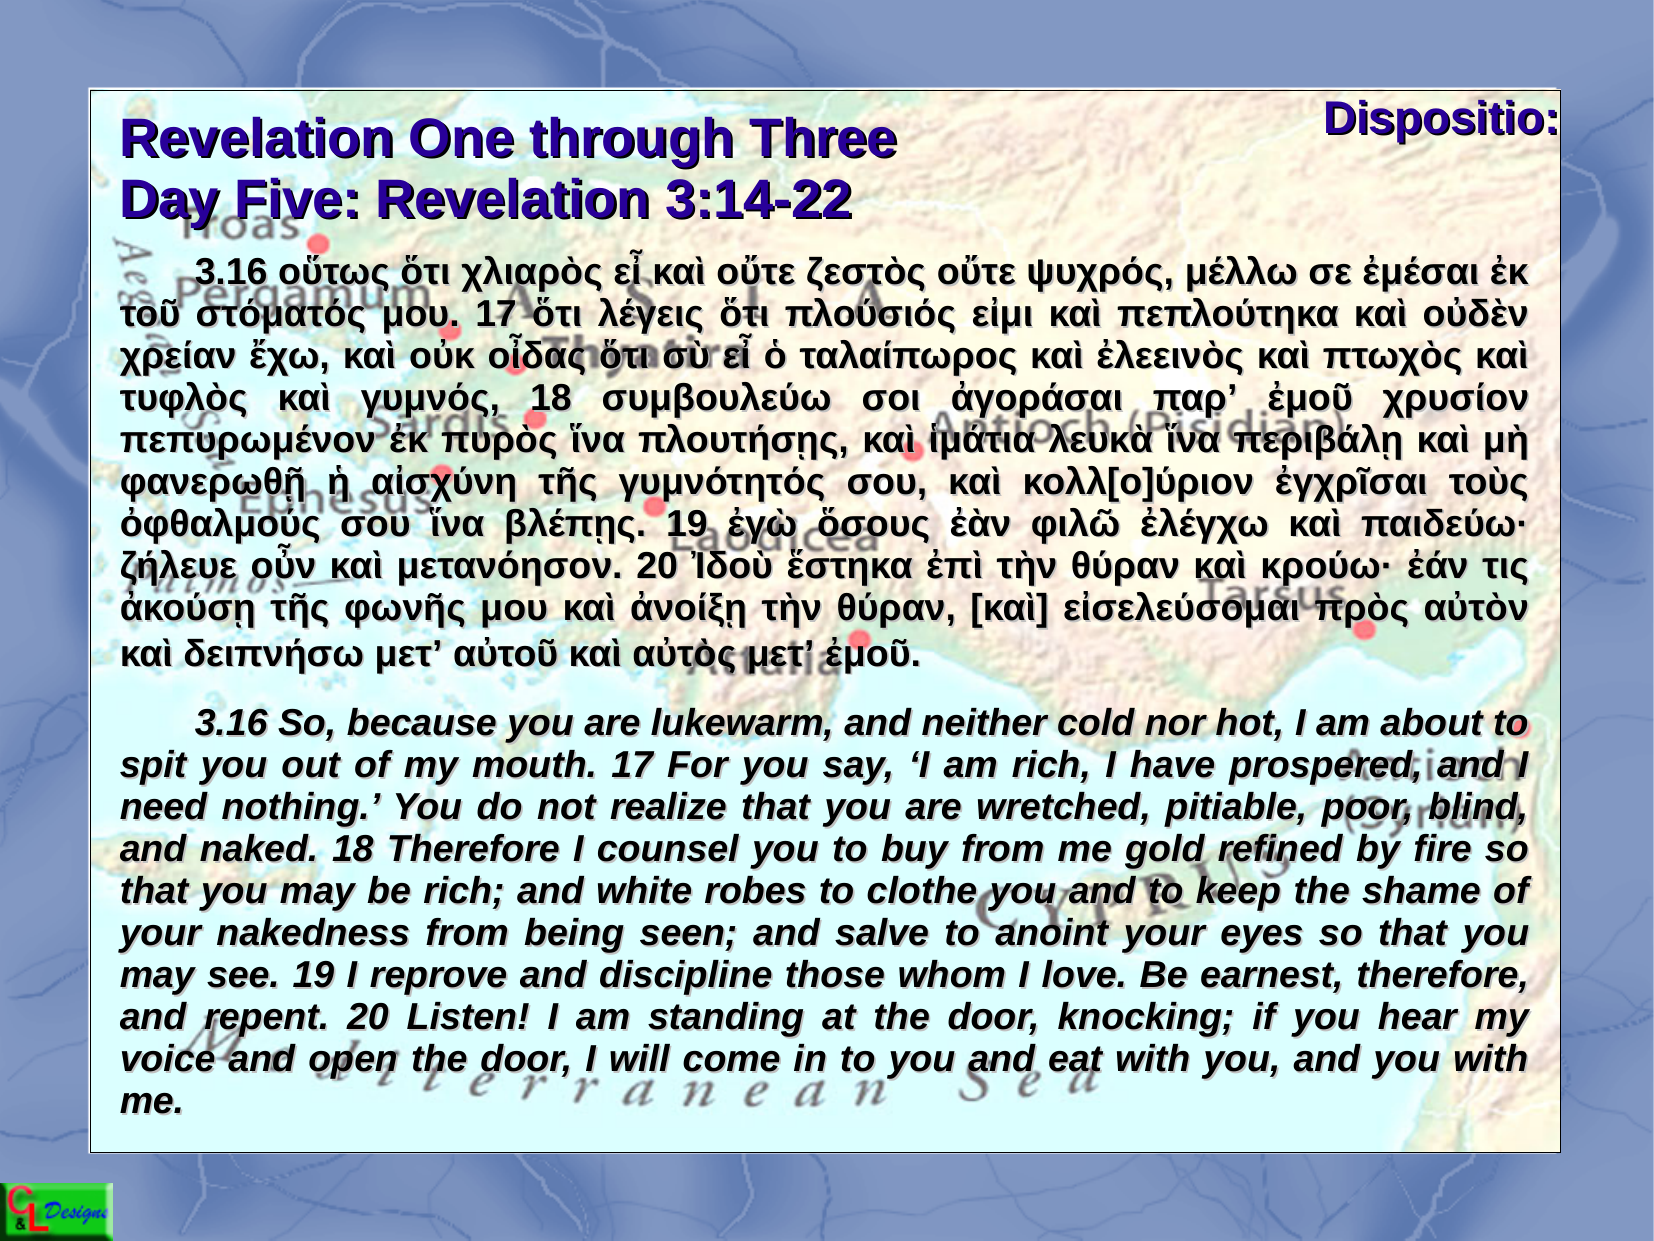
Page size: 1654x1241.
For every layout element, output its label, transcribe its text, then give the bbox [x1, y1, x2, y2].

text_box 3.16 So, because you are lukewarm, and neither cold nor hot, I am about to spit you out of my mouth. 17 For you say, ‘I am rich, I have prospered, and I need nothing.’ You do not realize that you are wretched, pitiable, poor, blind, and naked. 18 Therefore I counsel you to buy from me gold refined by fire so that you may be rich; and white robes to clothe you and to keep the shame of your nakedness from being seen; and salve to anoint your eyes so that you may see. 19 I reprove and discipline those whom I love. Be earnest, therefore, and repent. 20 Listen! I am standing at the door, knocking; if you hear my voice and open the door, I will come in to you and eat with you, and you with me. [105, 694, 1546, 1140]
title Revelation One through Three Day Five: Revelation 3:14-22 [119, 96, 1081, 241]
picture [0, 0, 1654, 1241]
text_box Dispositio: [1135, 90, 1561, 247]
text_box 3.16 οὕτως ὅτι χλιαρὸς εἶ καὶ οὔτε ζεστὸς οὔτε ψυχρός, μέλλω σε ἐμέσαι ἐκ τοῦ στόματός μου. 17 ὅτι λέγεις ὅτι πλούσιός εἰμι καὶ πεπλούτηκα καὶ οὐδὲν χρείαν ἔχω, καὶ οὐκ οἶδας ὅτι σὺ εἶ ὁ ταλαίπωρος καὶ ἐλεεινὸς καὶ πτωχὸς καὶ τυφλὸς καὶ γυμνός, 18 συμβουλεύω σοι ἀγοράσαι παρʼ ἐμοῦ χρυσίον πεπυρωμένον ἐκ πυρὸς ἵνα πλουτήσῃς, καὶ ἱμάτια λευκὰ ἵνα περιβάλῃ καὶ μὴ φανερωθῇ ἡ αἰσχύνη τῆς γυμνότητός σου, καὶ κολλ[ο]ύριον ἐγχρῖσαι τοὺς ὀφθαλμούς σου ἵνα βλέπῃς. 19 ἐγὼ ὅσους ἐὰν φιλῶ ἐλέγχω καὶ παιδεύω· ζήλευε οὖν καὶ μετανόησον. 20 Ἰδοὺ ἕστηκα ἐπὶ τὴν θύραν καὶ κρούω· ἐάν τις ἀκούσῃ τῆς φωνῆς μου καὶ ἀνοίξῃ τὴν θύραν, [καὶ] εἰσελεύσομαι πρὸς αὐτὸν καὶ δειπνήσω μετʼ αὐτοῦ καὶ αὐτὸς μετʼ ἐμοῦ. [105, 243, 1546, 694]
